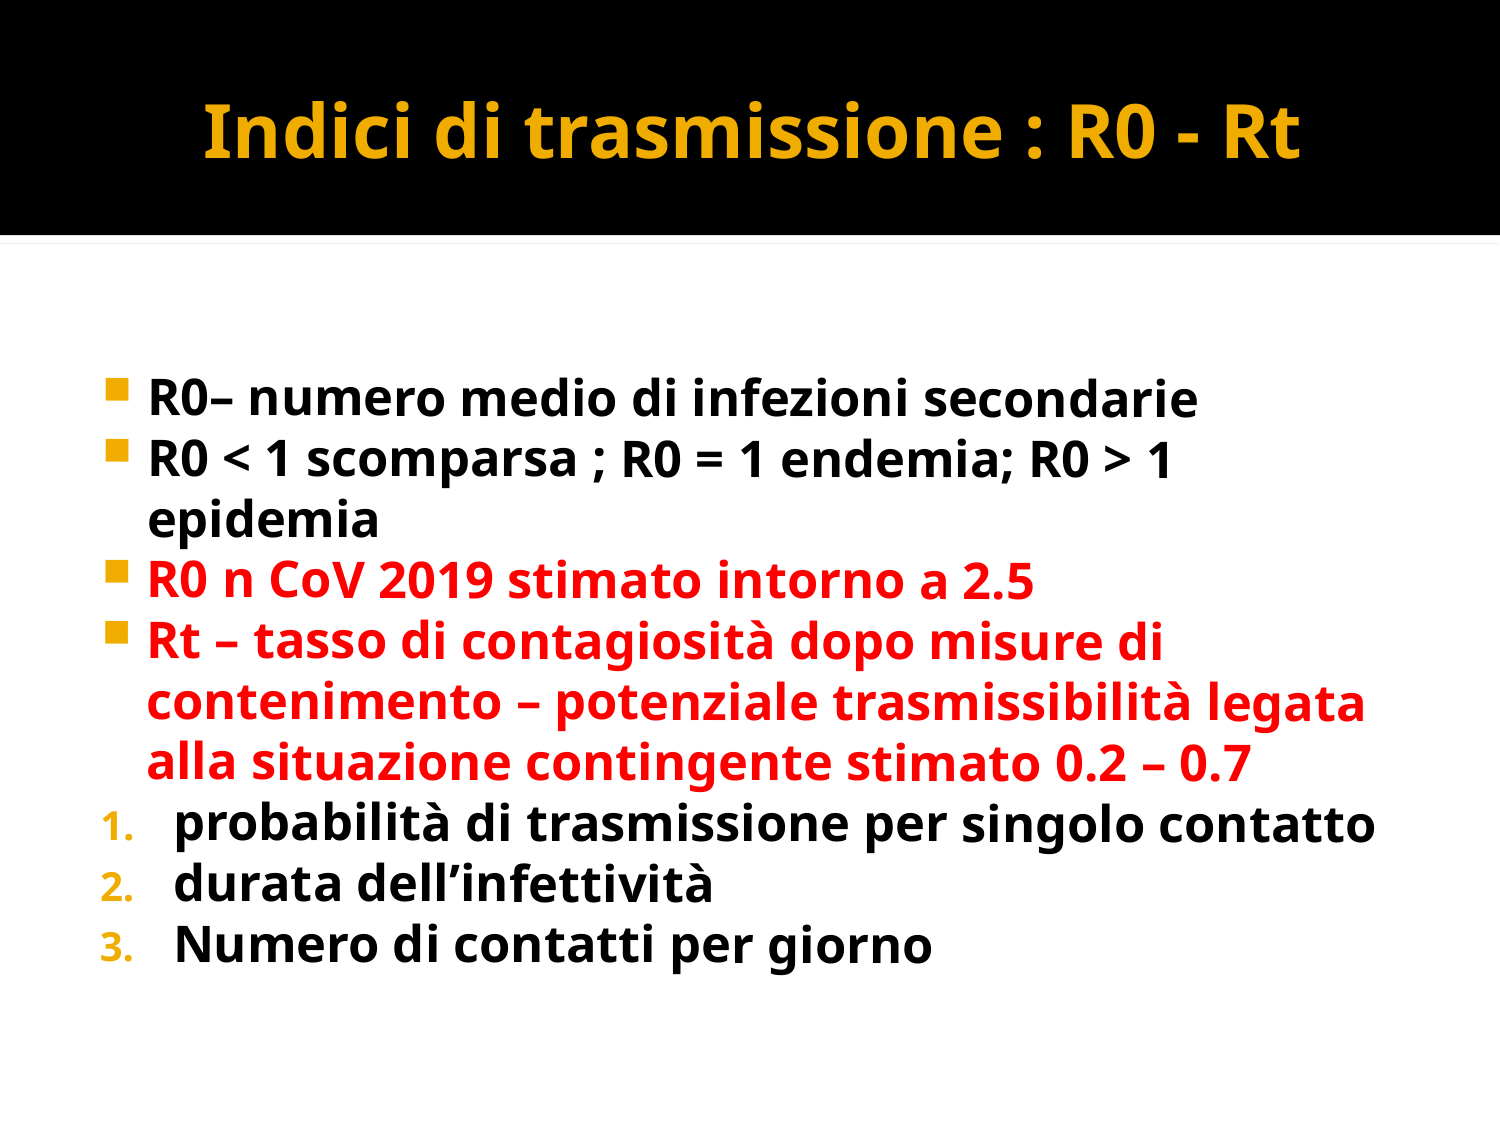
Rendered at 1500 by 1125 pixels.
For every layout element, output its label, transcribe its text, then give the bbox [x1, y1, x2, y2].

list R0– numero medio di infezioni secondarie R0 < 1 scomparsa ; R0 = 1 endemia; R0 > 1 epidemia R0 n CoV 2019 stimato intorno a 2.5 Rt – tasso di contagiosità dopo misure di contenimento – potenziale trasmissibilità legata alla situazione contingente stimato 0.2 – 0.7 probabilità di trasmissione per singolo contatto durata dell’infettività Numero di contatti per giorno [73, 289, 1427, 1053]
title Indici di trasmissione : R0 - Rt [75, 25, 1425, 231]
